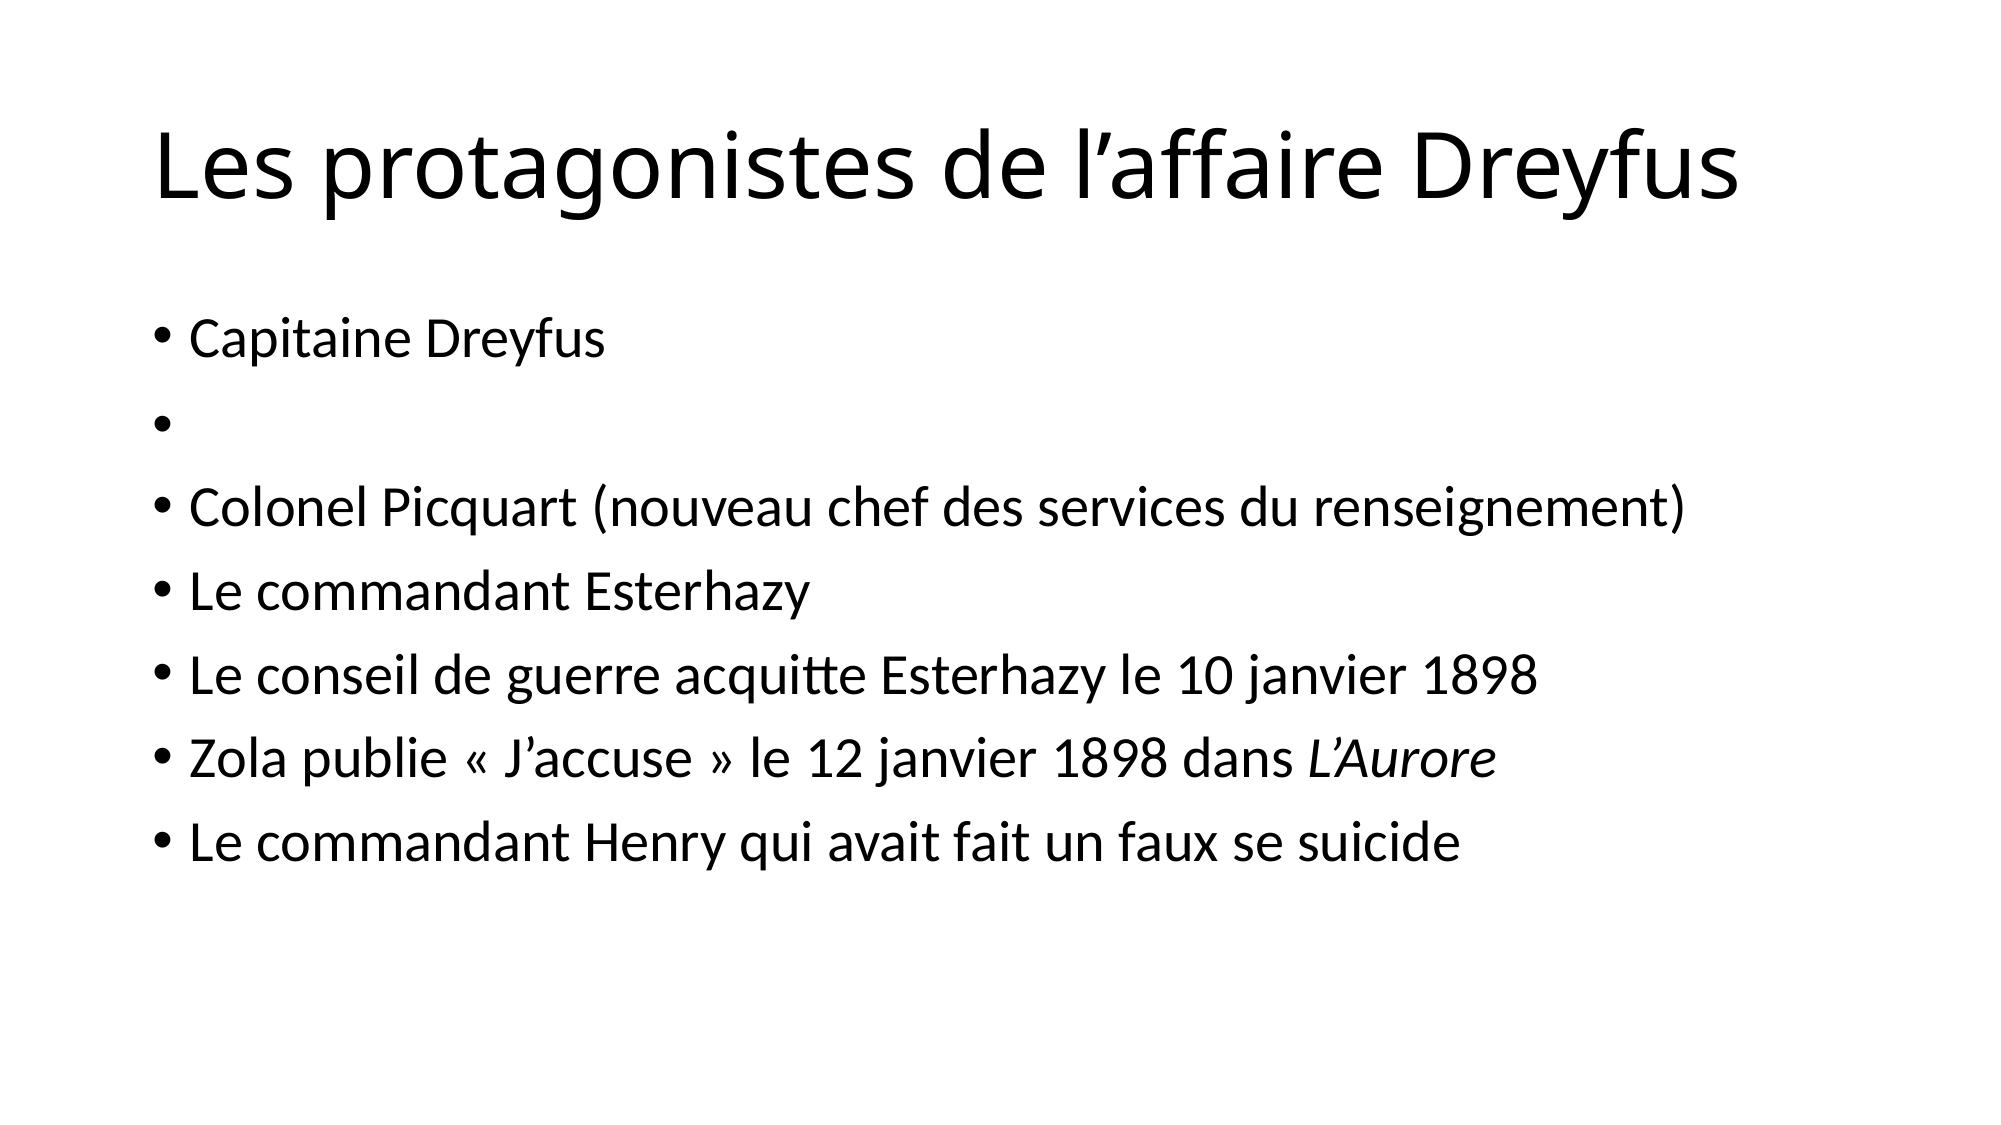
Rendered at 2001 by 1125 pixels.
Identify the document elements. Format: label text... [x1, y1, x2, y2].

list Capitaine Dreyfus Colonel Picquart (nouveau chef des services du renseignement) Le commandant Esterhazy Le conseil de guerre acquitte Esterhazy le 10 janvier 1898 Zola publie « J’accuse » le 12 janvier 1898 dans L’Aurore Le commandant Henry qui avait fait un faux se suicide [137, 299, 1863, 1014]
title Les protagonistes de l’affaire Dreyfus [137, 59, 1863, 278]
